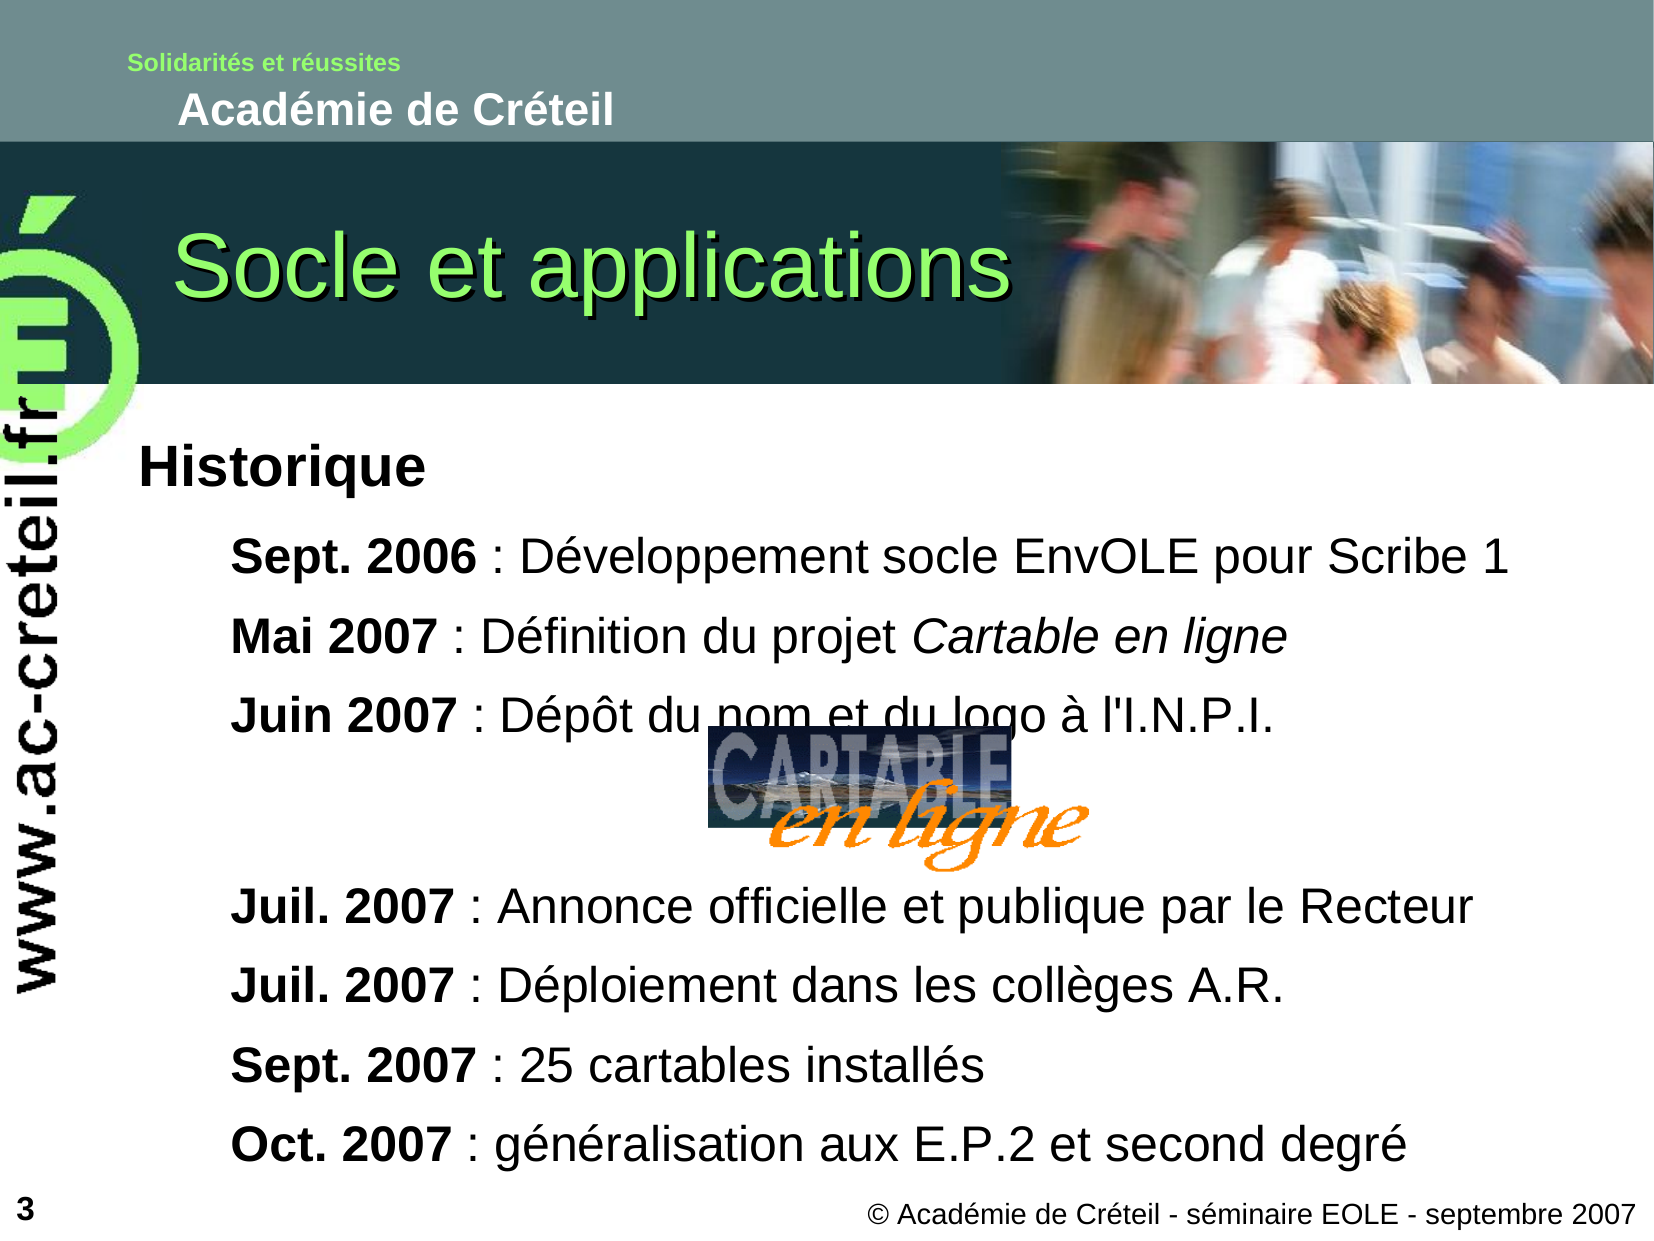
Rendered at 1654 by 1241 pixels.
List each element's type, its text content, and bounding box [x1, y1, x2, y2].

picture [708, 726, 1093, 875]
title Socle et applications [171, 155, 1654, 377]
picture [1001, 142, 1653, 155]
picture [0, 190, 144, 999]
list Historique Sept. 2006 : Développement socle EnvOLE pour Scribe 1 Mai 2007 : Définition du projet Cartable en ligne Juin 2007 : Dépôt du nom et du logo à l'I.N.P.I. Juil. 2007 : Annonce officielle et publique par le Recteur Juil. 2007 : Déploiement dans les collèges A.R. Sept. 2007 : 25 cartables installés Oct. 2007 : généralisation aux E.P.2 et second degré [135, 401, 1583, 1231]
picture [1001, 377, 1653, 384]
